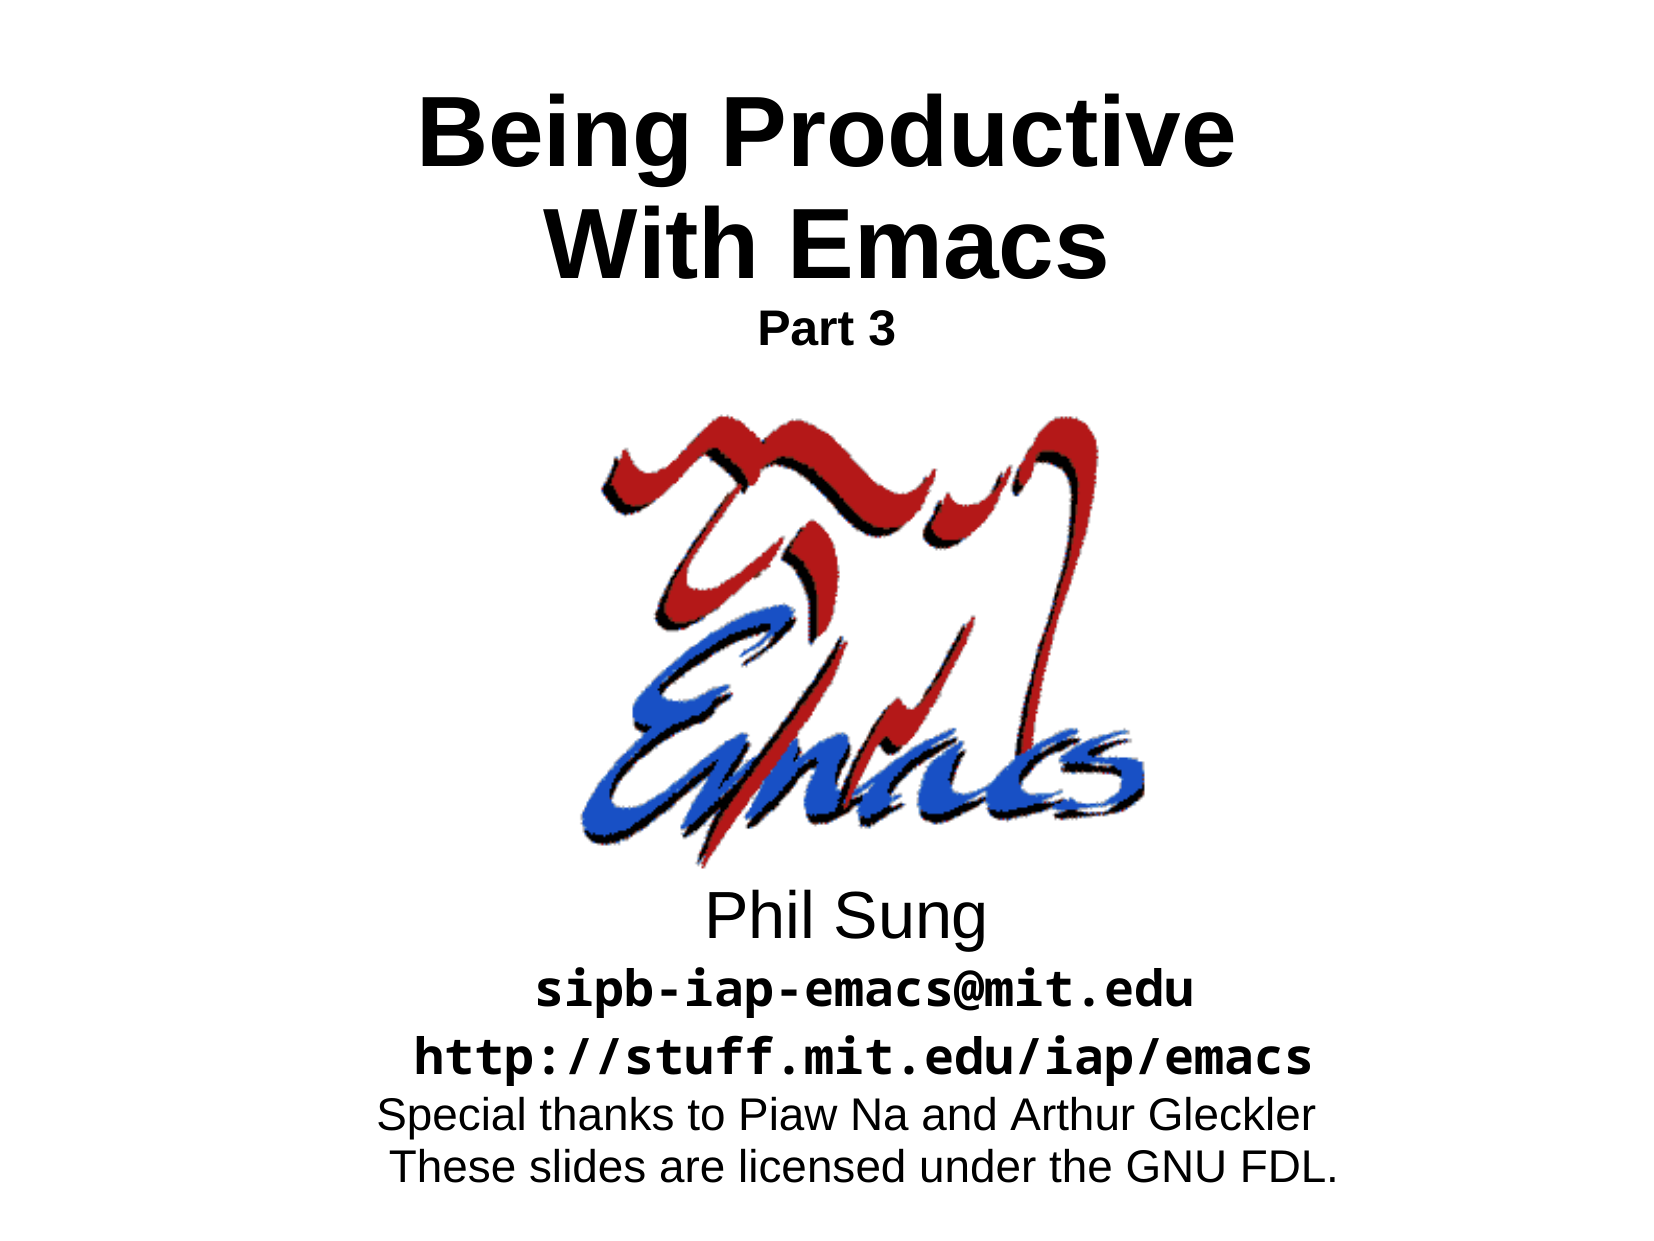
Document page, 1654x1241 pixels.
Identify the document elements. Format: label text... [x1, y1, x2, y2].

subtitle Phil Sung sipb-iap-emacs@mit.edu http://stuff.mit.edu/iap/emacs Special thanks to Piaw Na and Arthur Gleckler These slides are licensed under the GNU FDL. [82, 855, 1576, 1215]
title Being Productive With Emacs Part 3 [82, 27, 1571, 405]
picture [535, 413, 1172, 873]
